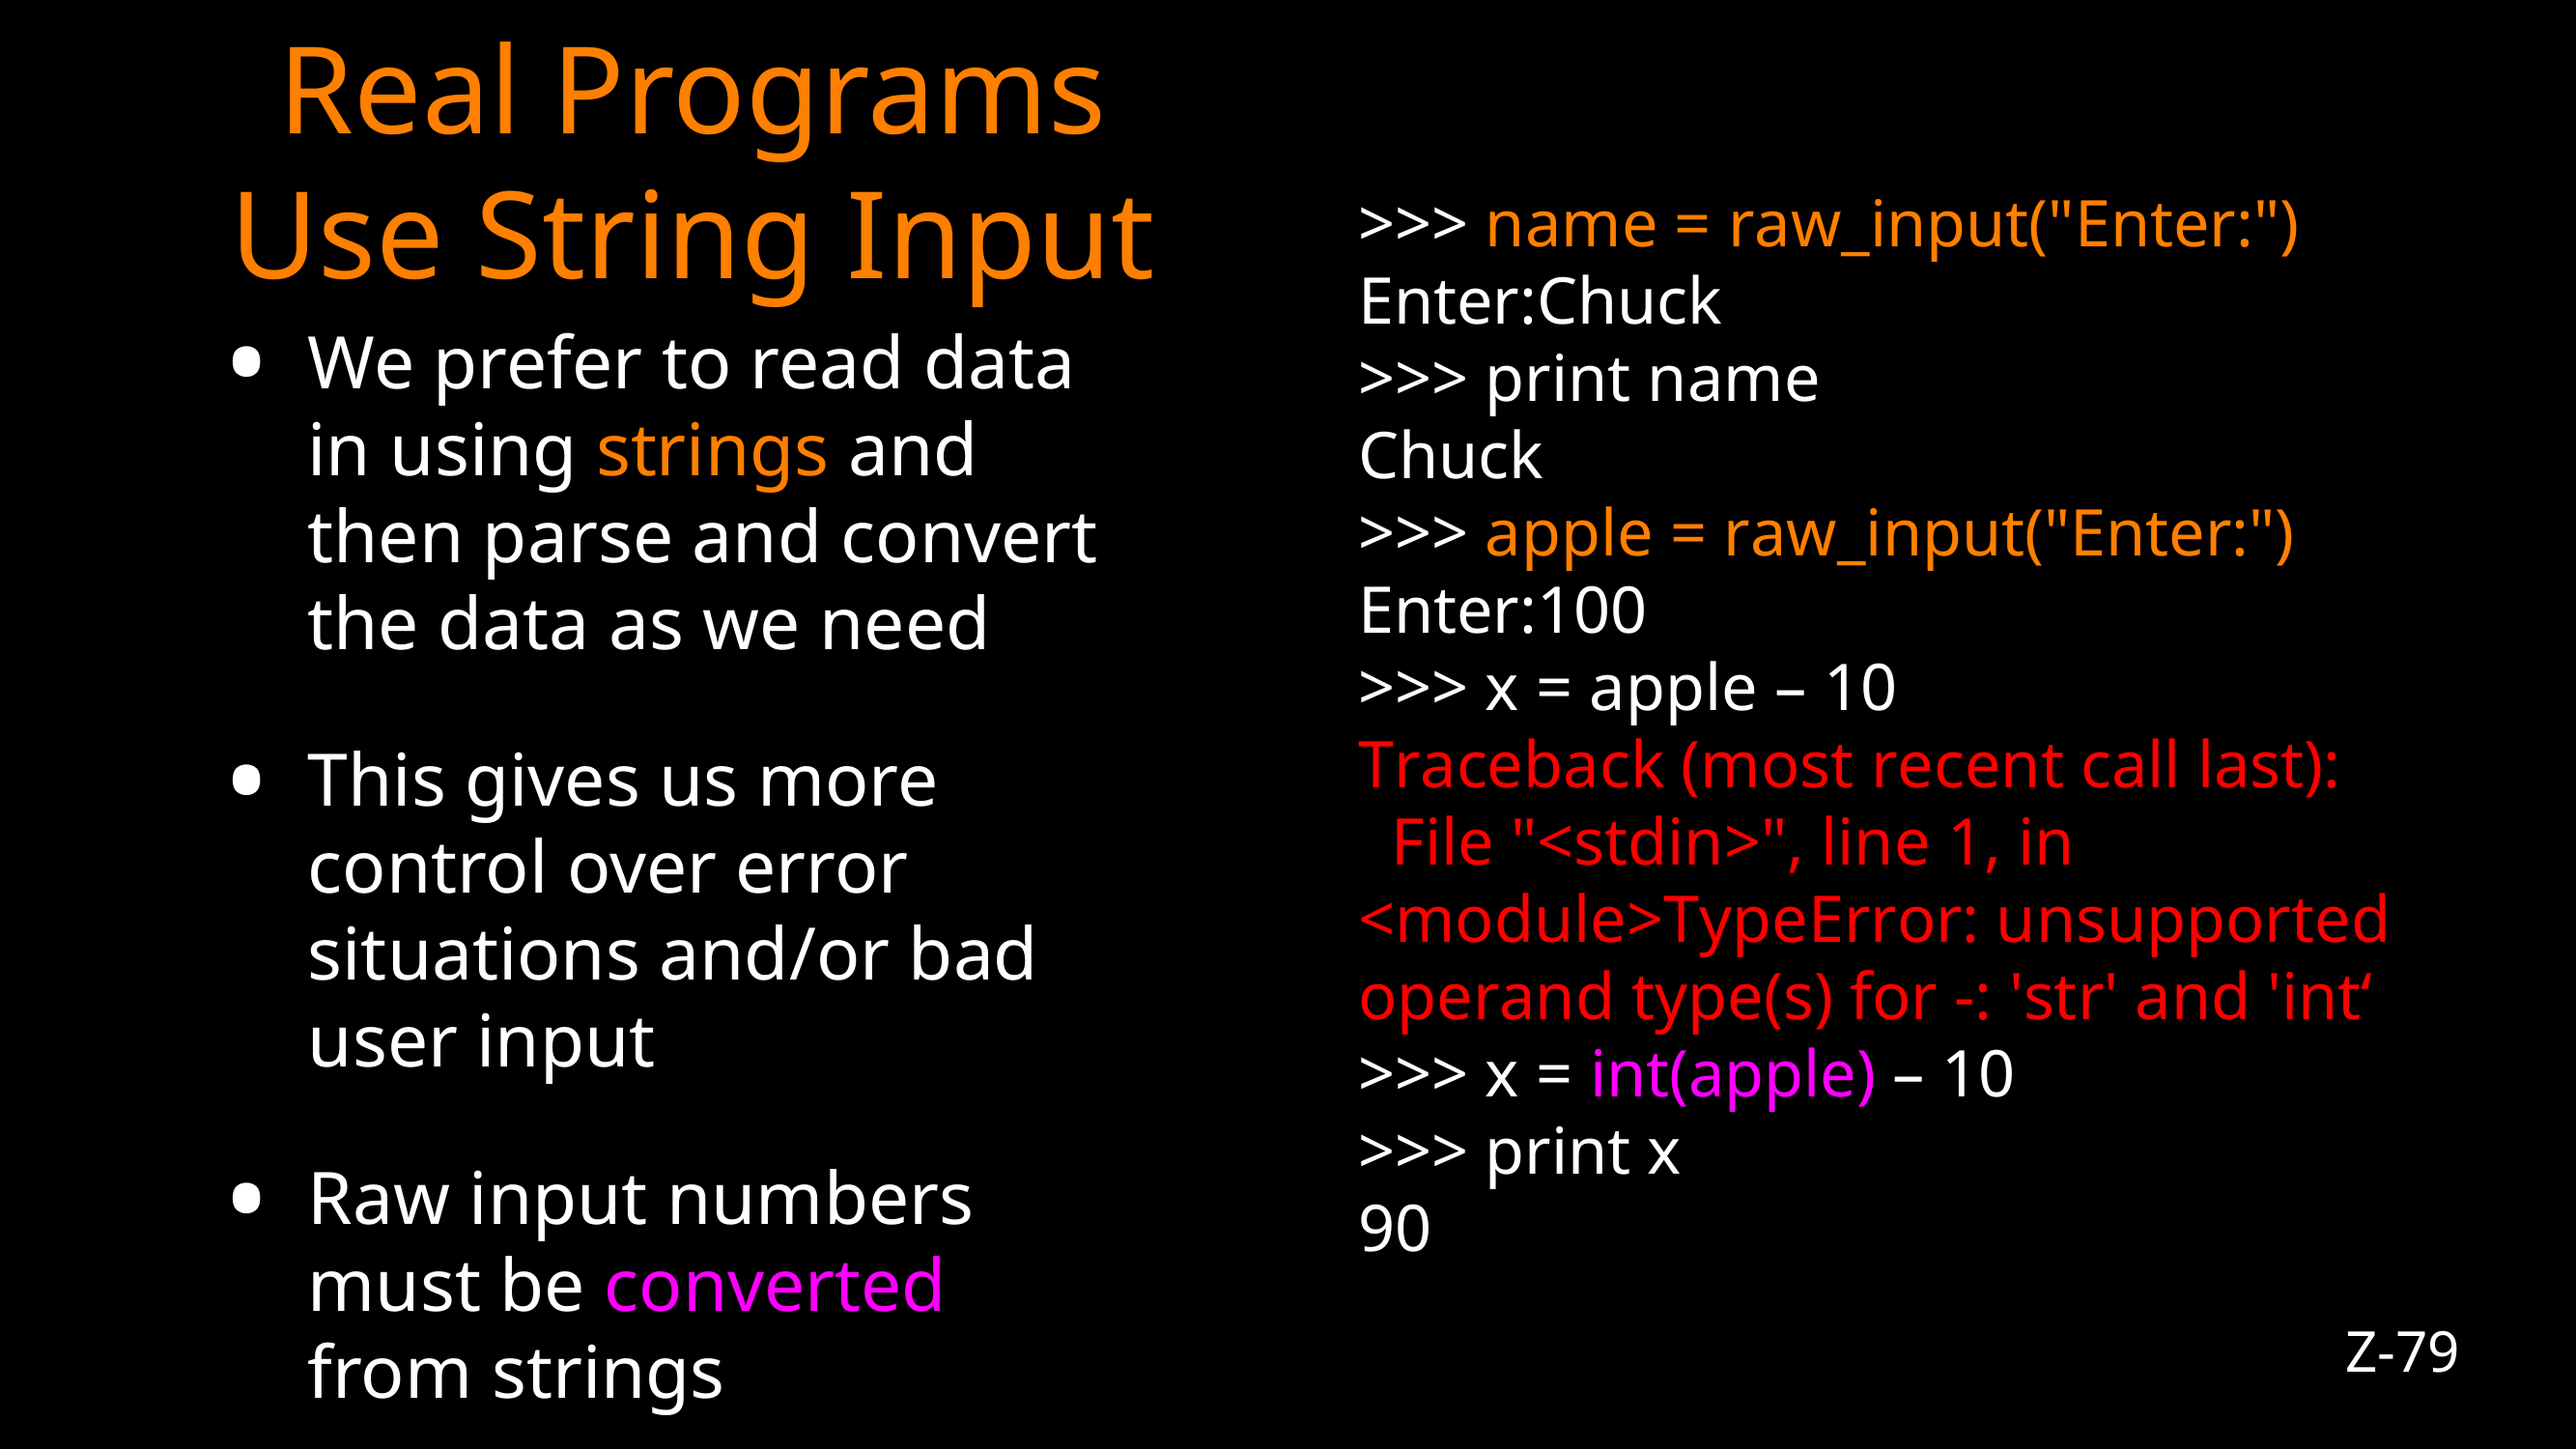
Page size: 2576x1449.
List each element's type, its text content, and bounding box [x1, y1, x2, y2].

text_box >>> name = raw_input("Enter:") Enter:Chuck >>> print name Chuck >>> apple = raw_input("Enter:") Enter:100 >>> x = apple – 10 Traceback (most recent call last): File "<stdin>", line 1, in <module>TypeError: unsupported operand type(s) for -: 'str' and 'int‘ >>> x = int(apple) – 10 >>> print x 90 [1357, 137, 2483, 1310]
title Real Programs Use String Input [164, 0, 1222, 341]
list We prefer to read data in using strings and then parse and convert the data as we need This gives us more control over error situations and/or bad user input Raw input numbers must be converted from strings [183, 396, 1129, 1332]
text_box Z-79 [2345, 1315, 2460, 1383]
